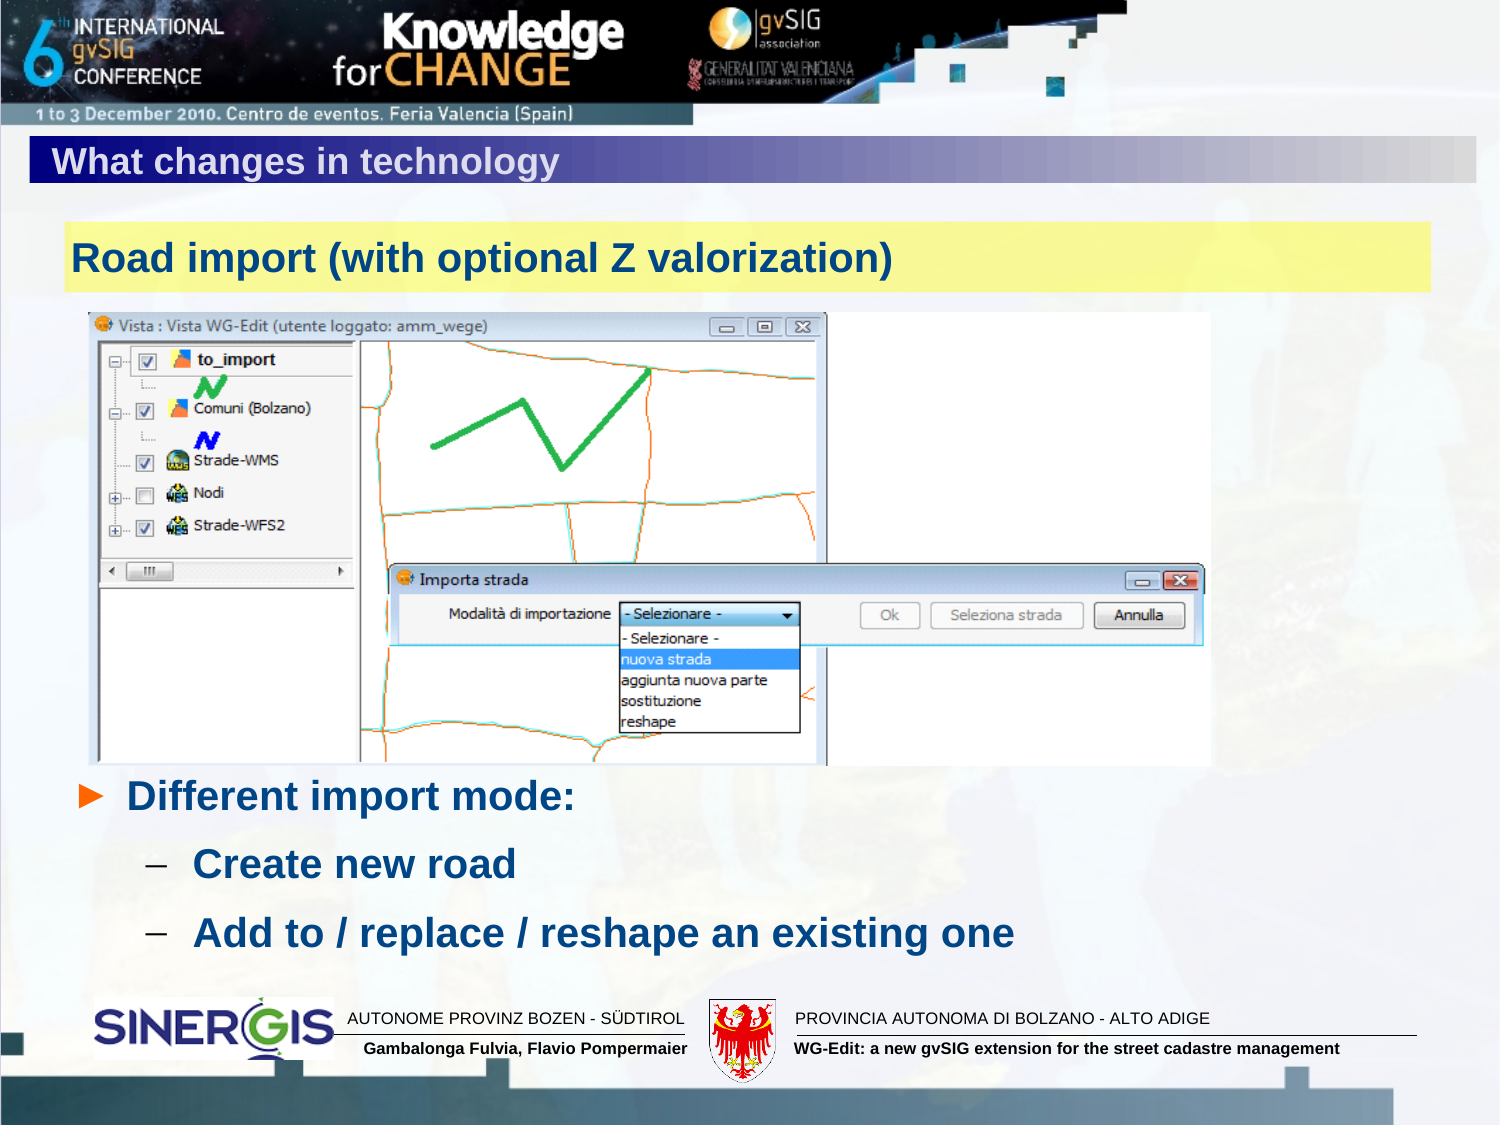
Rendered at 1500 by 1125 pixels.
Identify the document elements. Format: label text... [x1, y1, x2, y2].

text_box Road import (with optional Z valorization) Different import mode: Create new road Add to / replace / reshape an existing one [55, 223, 1447, 875]
picture [0, 0, 1500, 1125]
text_box [29, 135, 36, 184]
text_box [891, 135, 1477, 184]
text_box What changes in technology [36, 133, 891, 196]
